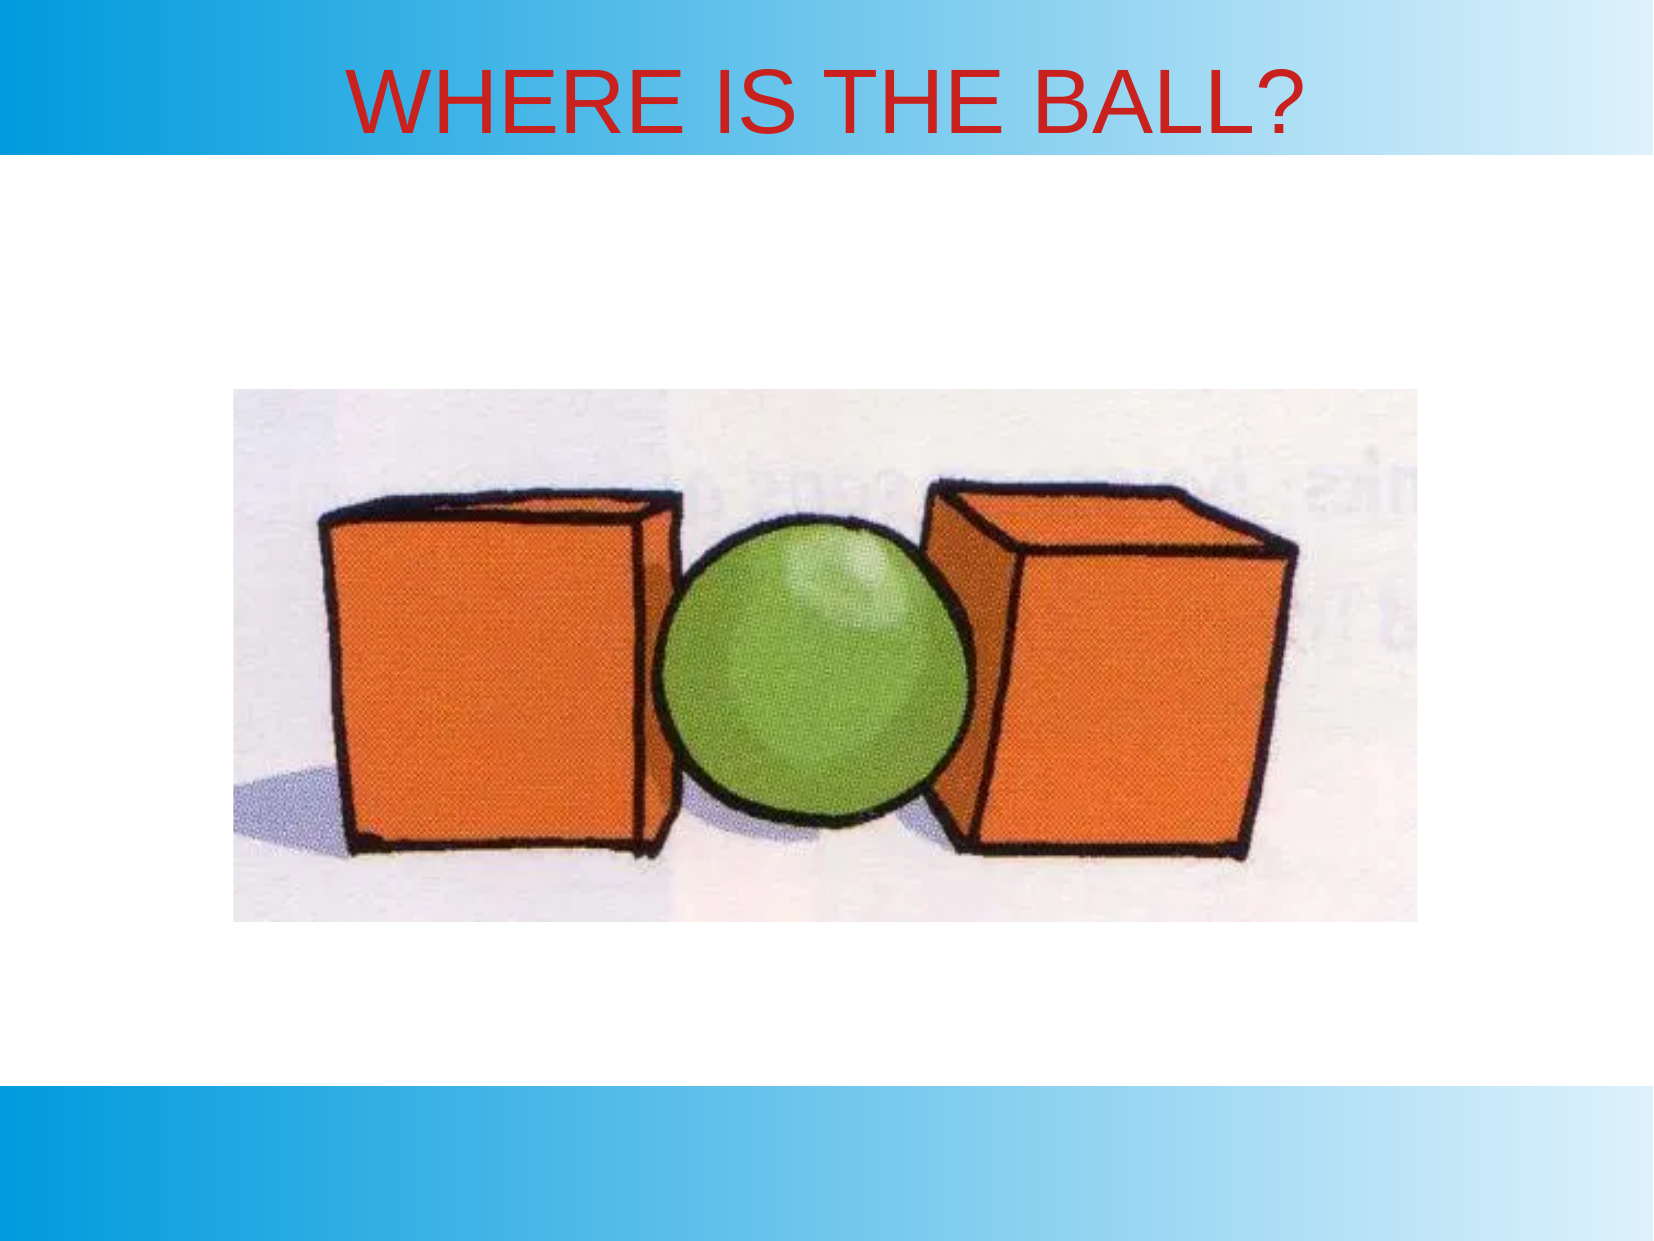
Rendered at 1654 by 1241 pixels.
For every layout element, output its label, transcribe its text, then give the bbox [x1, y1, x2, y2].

picture [233, 389, 1418, 922]
title WHERE IS THE BALL? [82, 49, 1571, 155]
